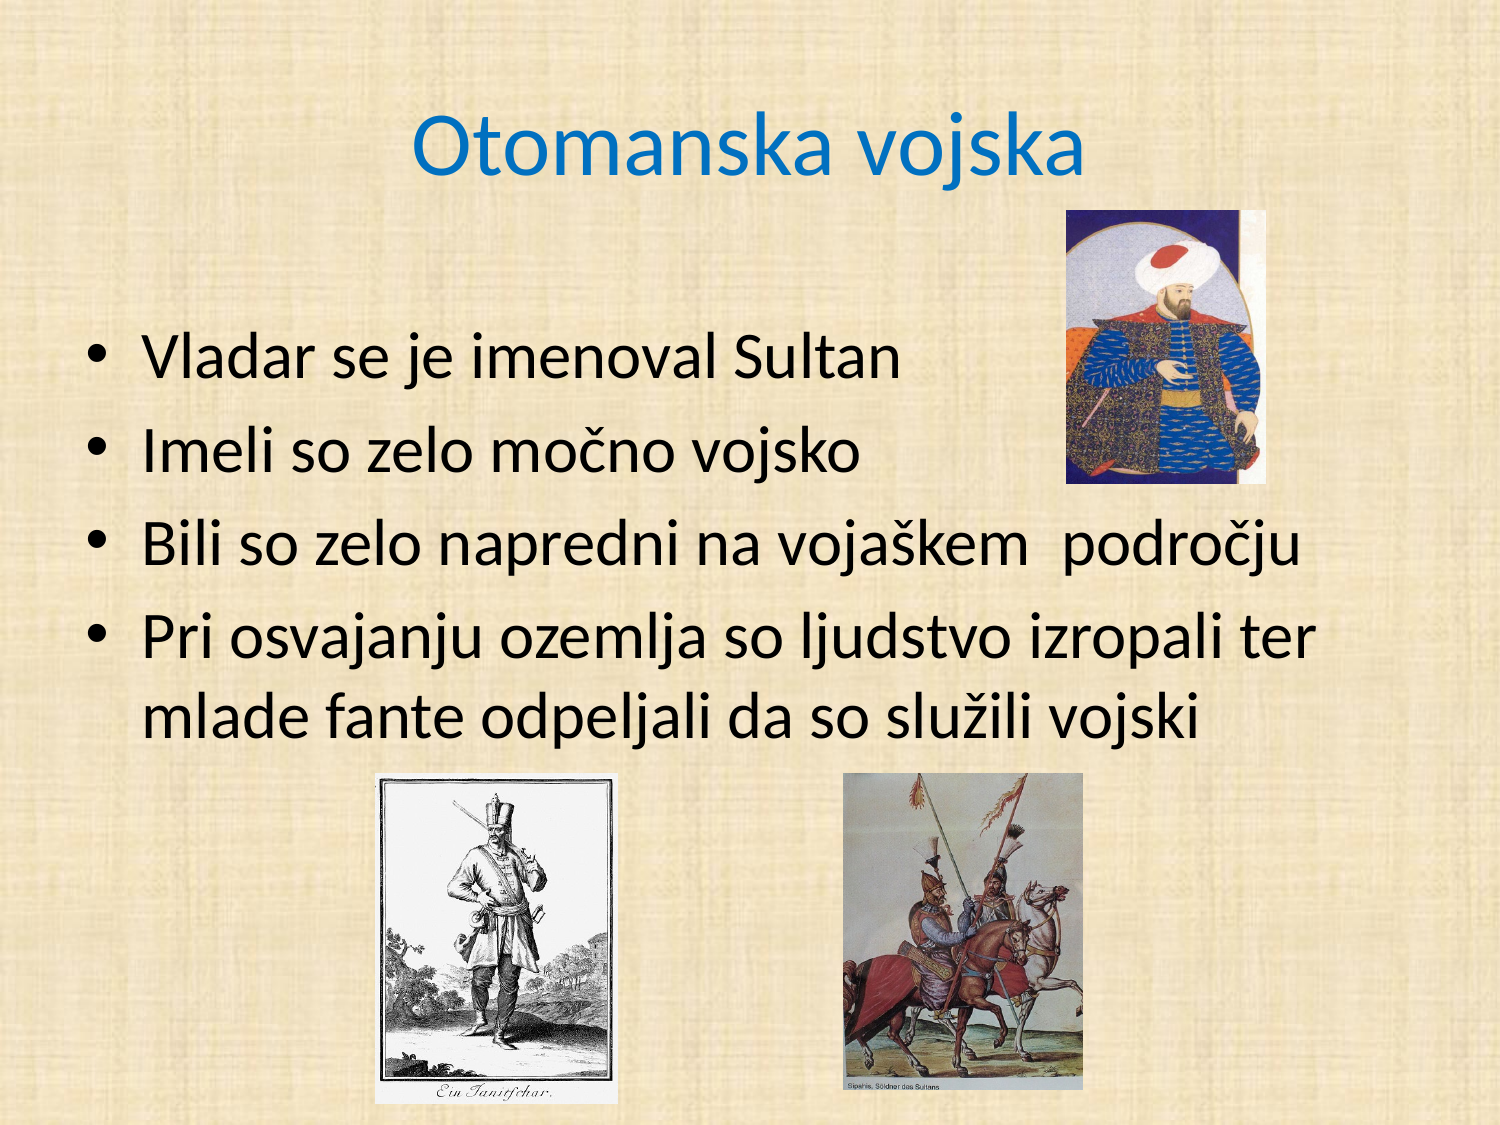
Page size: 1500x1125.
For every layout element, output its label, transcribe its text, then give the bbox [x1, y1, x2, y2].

picture [0, 0, 1500, 1125]
title Otomanska vojska [75, 45, 1425, 233]
list Vladar se je imenoval Sultan Imeli so zelo močno vojsko Bili so zelo napredni na vojaškem področju Pri osvajanju ozemlja so ljudstvo izropali ter mlade fante odpeljali da so služili vojski [70, 304, 1421, 1012]
